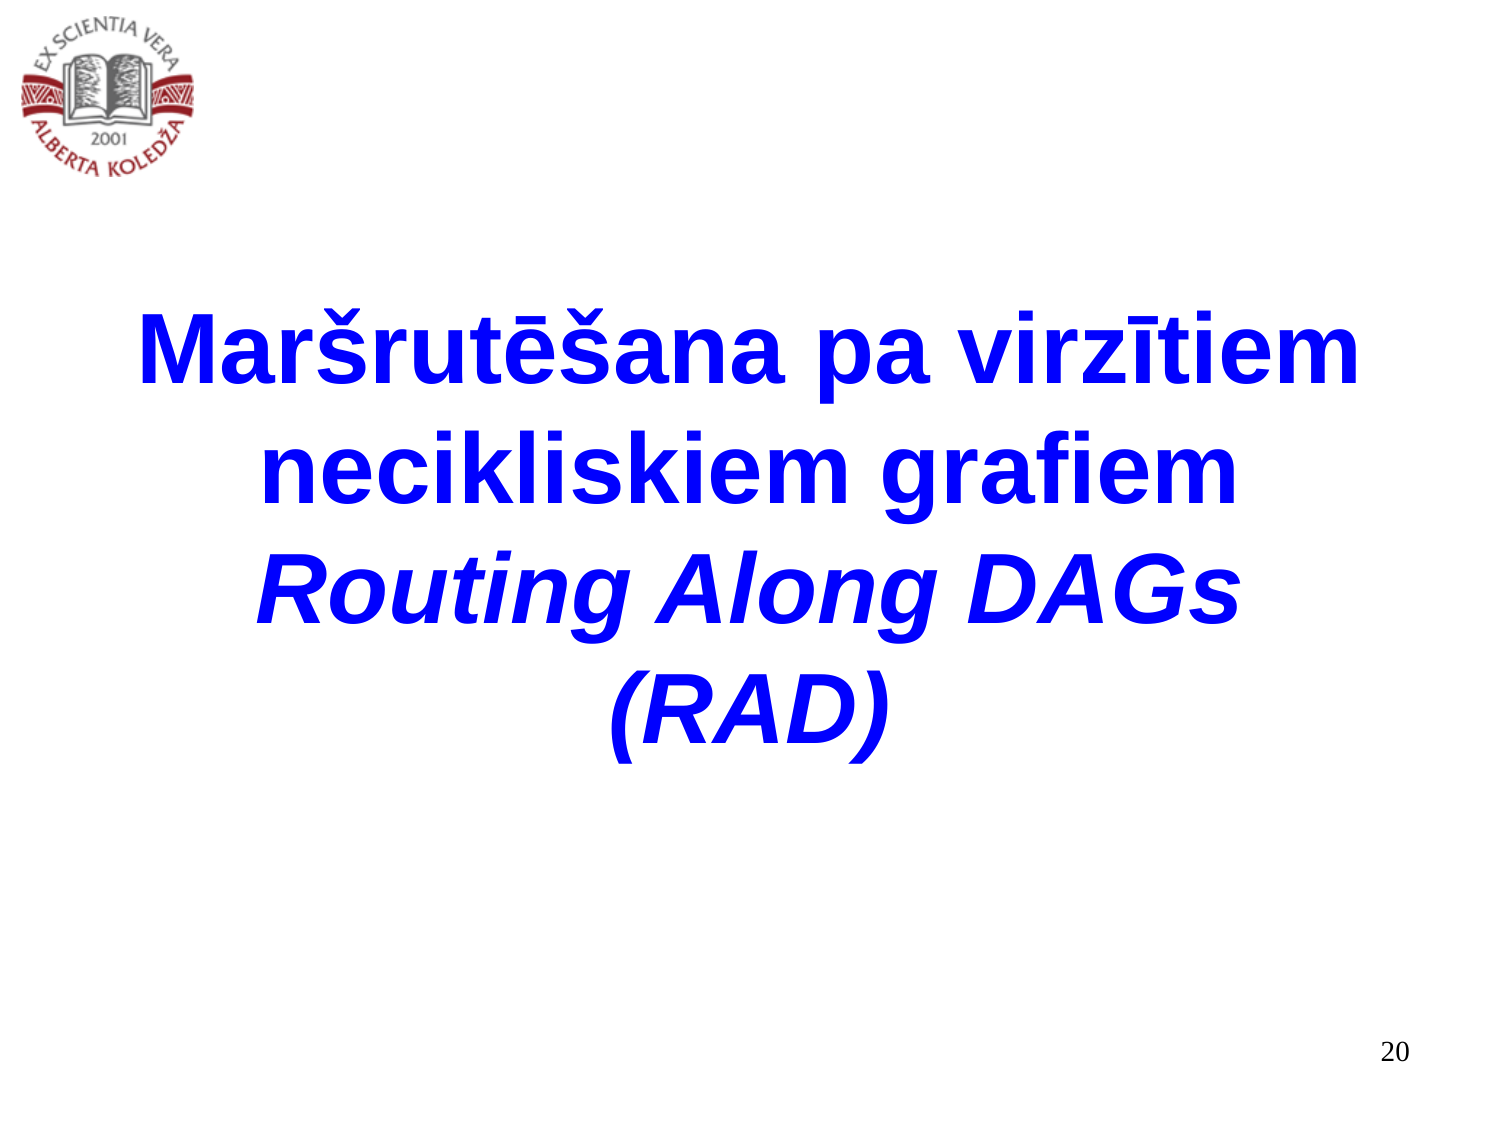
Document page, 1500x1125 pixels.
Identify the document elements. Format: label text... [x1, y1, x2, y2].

title Maršrutēšana pa virzītiem necikliskiem grafiem Routing Along DAGs (RAD) [112, 275, 1388, 771]
text_box <skaitlis> [1074, 1024, 1426, 1103]
picture [21, 16, 194, 177]
